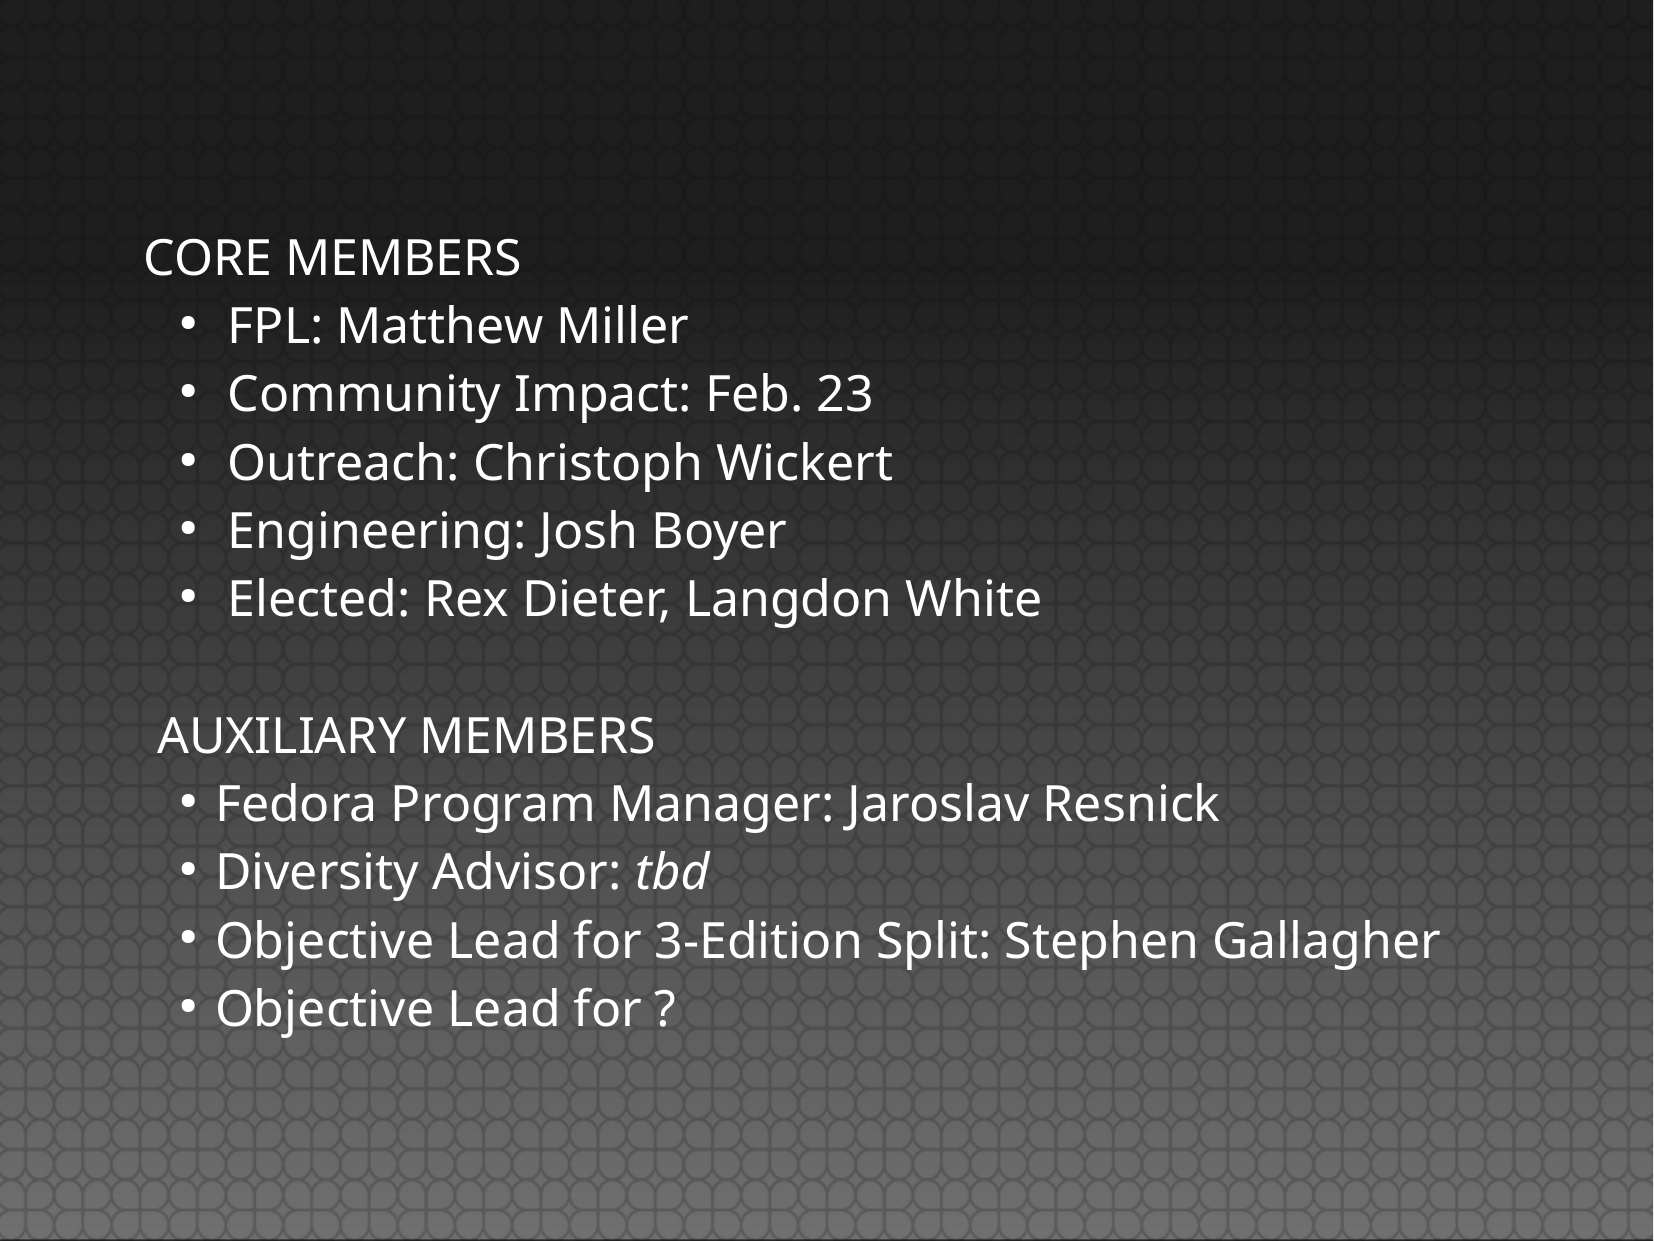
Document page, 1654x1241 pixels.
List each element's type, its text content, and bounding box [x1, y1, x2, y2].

subtitle CORE MEMBERS FPL: Matthew Miller Community Impact: Feb. 23 Outreach: Christoph Wickert Engineering: Josh Boyer Elected: Rex Dieter, Langdon White AUXILIARY MEMBERS Fedora Program Manager: Jaroslav Resnick Diversity Advisor: tbd Objective Lead for 3-Edition Split: Stephen Gallagher Objective Lead for ? [144, 162, 1632, 1033]
picture [0, 0, 1654, 1241]
